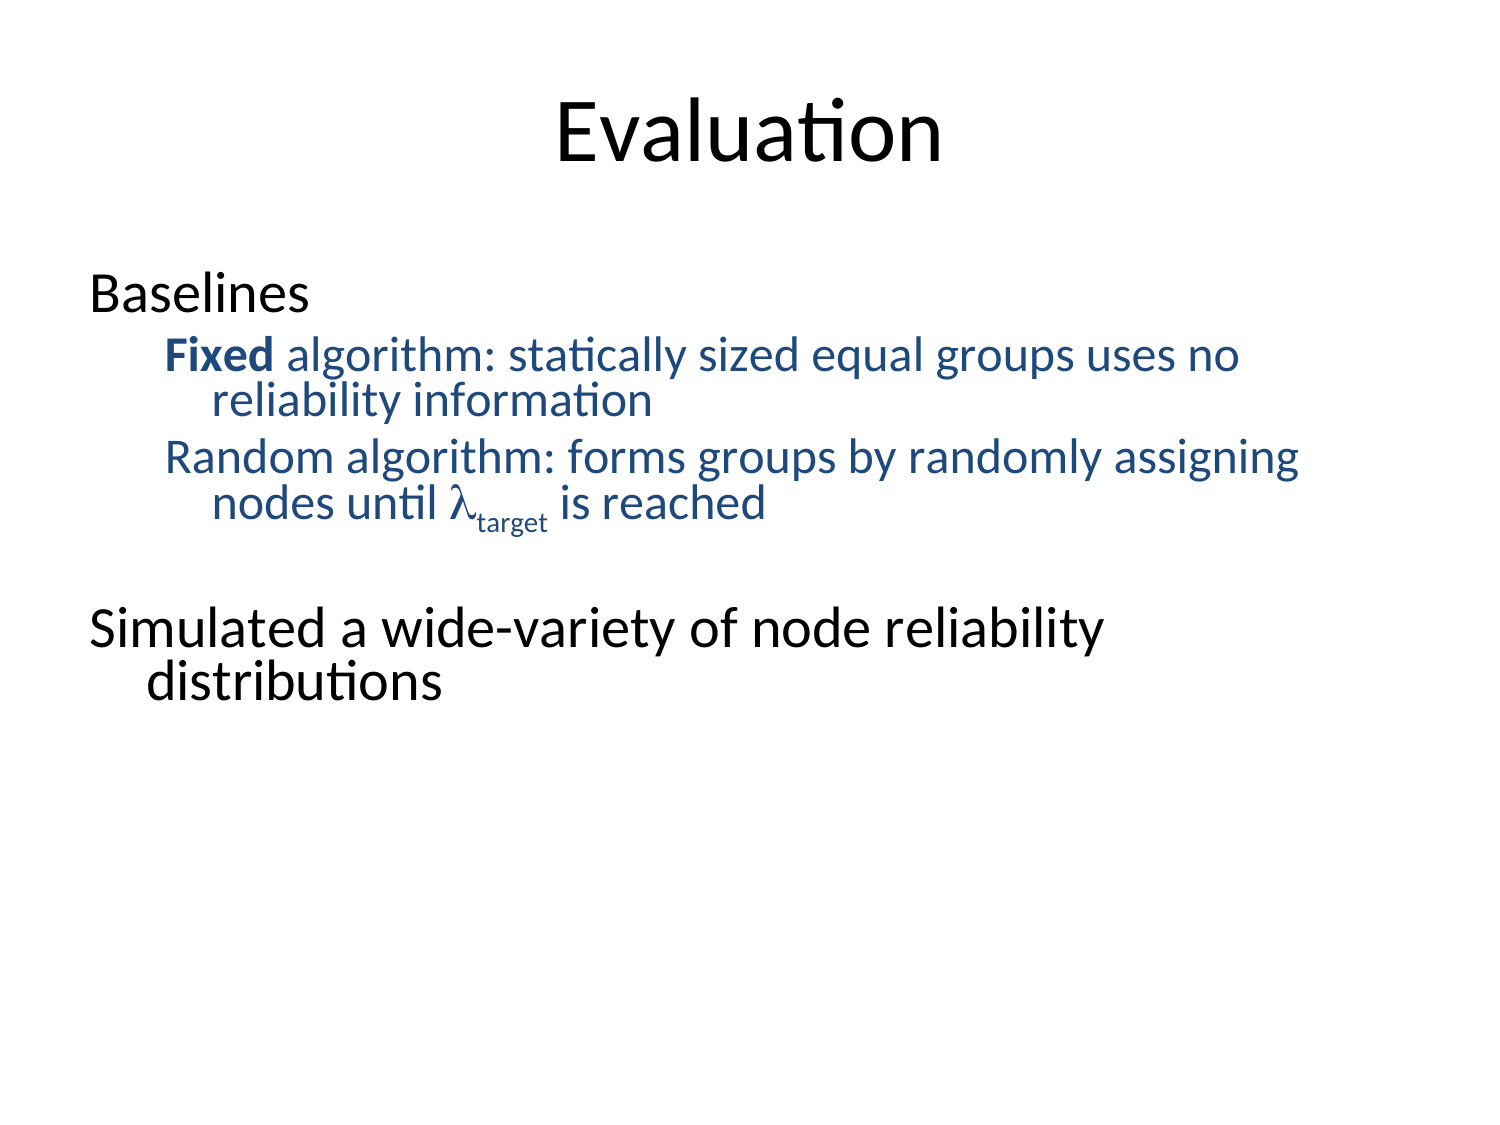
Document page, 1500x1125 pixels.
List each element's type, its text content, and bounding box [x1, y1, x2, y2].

list Baselines Fixed algorithm: statically sized equal groups uses no reliability information Random algorithm: forms groups by randomly assigning nodes until target is reached Simulated a wide-variety of node reliability distributions [75, 262, 1426, 1006]
title Evaluation [75, 45, 1426, 233]
